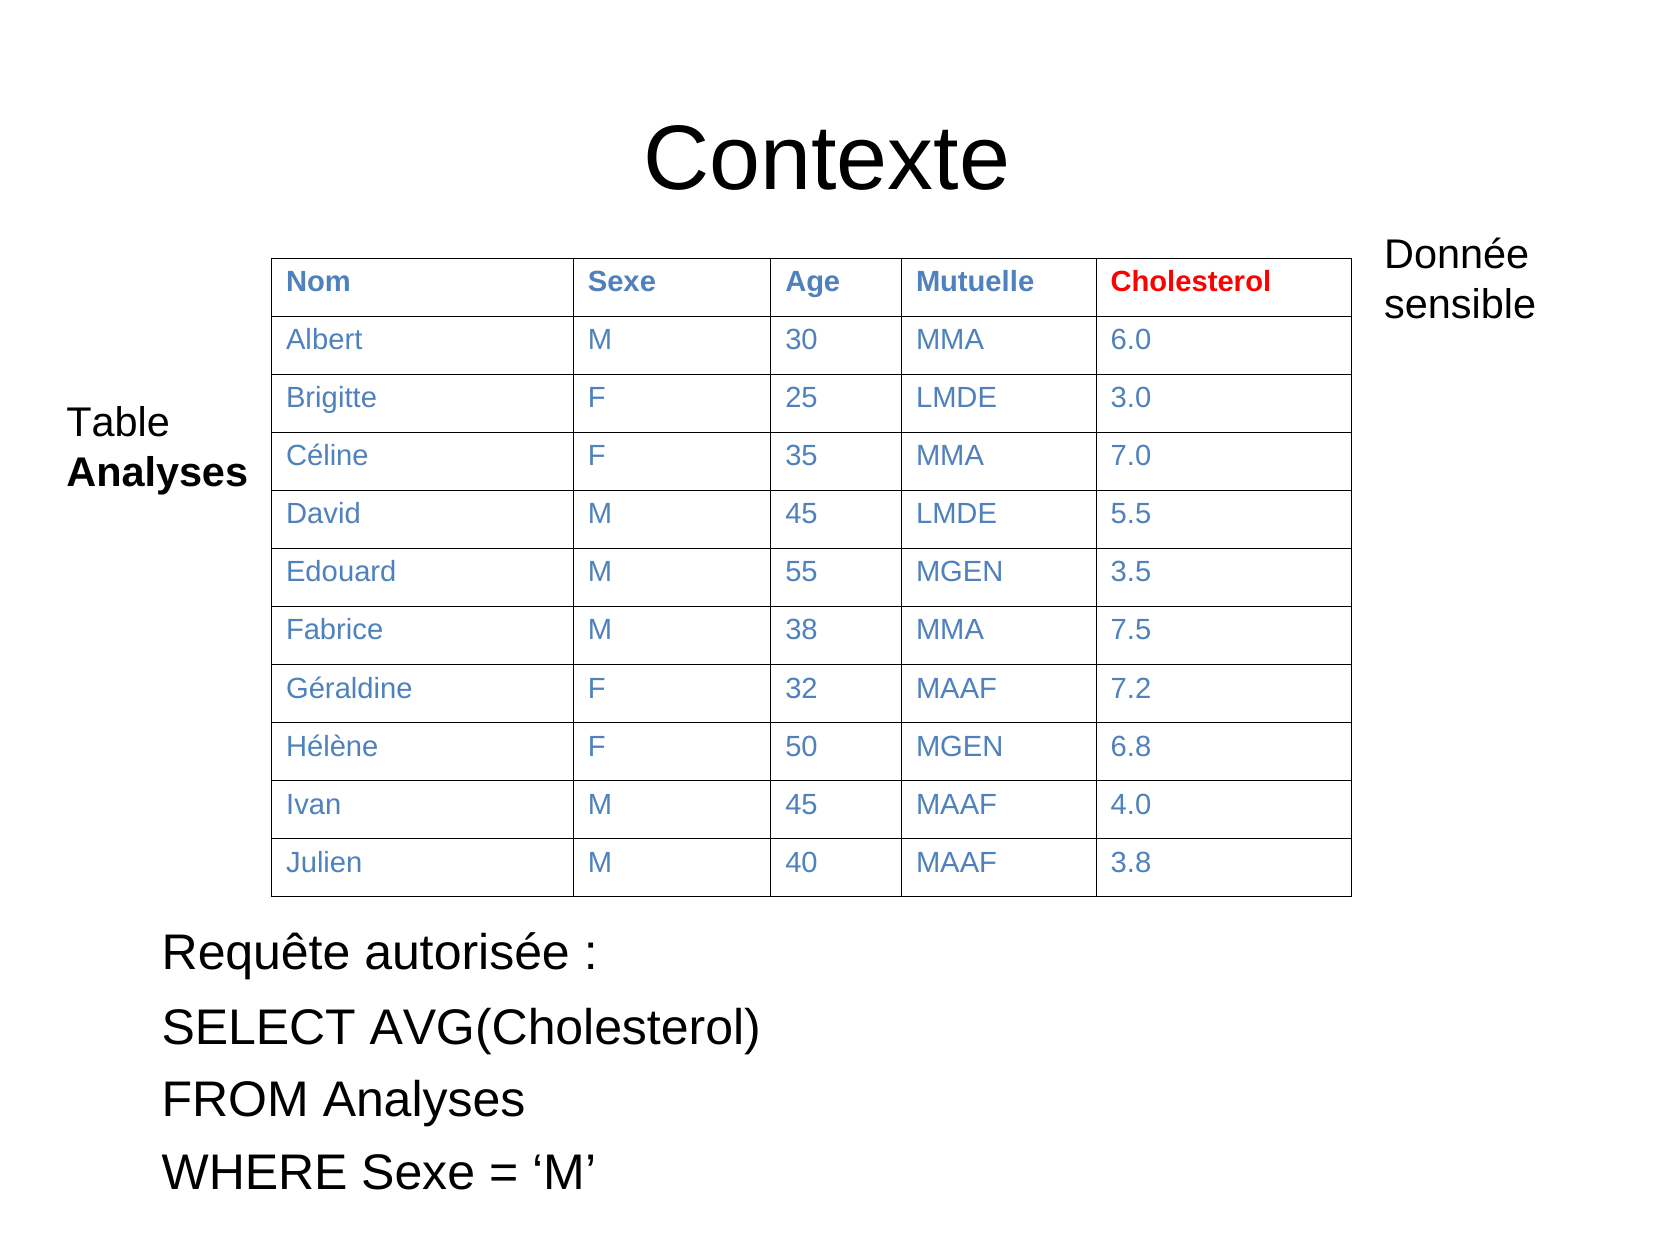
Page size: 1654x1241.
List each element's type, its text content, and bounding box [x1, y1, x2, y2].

table_header Sexe [574, 259, 770, 316]
table_cell 40 [771, 839, 901, 896]
text_box Table Analyses [51, 387, 264, 503]
table_cell F [574, 723, 770, 780]
table_cell MAAF [902, 781, 1096, 838]
table_cell MMA [902, 433, 1096, 490]
table_cell 5.5 [1097, 491, 1351, 548]
table_cell 50 [771, 723, 901, 780]
table_cell Fabrice [272, 607, 573, 664]
table_cell M [574, 317, 770, 374]
table_header Nom [272, 259, 573, 316]
table_header Cholesterol [1097, 259, 1351, 316]
table_cell 6.8 [1097, 723, 1351, 780]
table_cell Julien [272, 839, 573, 896]
table_cell Brigitte [272, 375, 573, 432]
table_cell F [574, 665, 770, 722]
table_cell David [272, 491, 573, 548]
table_cell M [574, 491, 770, 548]
table_cell Géraldine [272, 665, 573, 722]
table_cell MAAF [902, 839, 1096, 896]
text_box Requête autorisée : SELECT AVG(Cholesterol) FROM Analyses WHERE Sexe = ‘M’ [90, 904, 1589, 1176]
table_cell 4.0 [1097, 781, 1351, 838]
table_header Mutuelle [902, 259, 1096, 316]
table_cell MGEN [902, 549, 1096, 606]
table_cell 30 [771, 317, 901, 374]
table_cell 3.0 [1097, 375, 1351, 432]
table_cell M [574, 549, 770, 606]
table_cell M [574, 839, 770, 896]
table_cell Ivan [272, 781, 573, 838]
table_cell MAAF [902, 665, 1096, 722]
table_cell 55 [771, 549, 901, 606]
table_cell 45 [771, 491, 901, 548]
table_cell MMA [902, 317, 1096, 374]
table_cell Céline [272, 433, 573, 490]
table_cell F [574, 375, 770, 432]
table_cell 25 [771, 375, 901, 432]
table_cell M [574, 607, 770, 664]
table_cell 32 [771, 665, 901, 722]
table_cell Edouard [272, 549, 573, 606]
table_cell MGEN [902, 723, 1096, 780]
text_box Donnée sensible [1369, 219, 1556, 335]
table_cell LMDE [902, 491, 1096, 548]
table_header Age [771, 259, 901, 316]
table_cell 7.5 [1097, 607, 1351, 664]
table_cell MMA [902, 607, 1096, 664]
table_cell 35 [771, 433, 901, 490]
table_cell Hélène [272, 723, 573, 780]
table_cell 3.8 [1097, 839, 1351, 896]
table_cell 7.0 [1097, 433, 1351, 490]
table_cell M [574, 781, 770, 838]
table_cell F [574, 433, 770, 490]
table_cell LMDE [902, 375, 1096, 432]
table_cell 7.2 [1097, 665, 1351, 722]
text_box Contexte [82, 49, 1571, 257]
table_cell Albert [272, 317, 573, 374]
table_cell 6.0 [1097, 317, 1351, 374]
table_cell 45 [771, 781, 901, 838]
table_cell 38 [771, 607, 901, 664]
table_cell 3.5 [1097, 549, 1351, 606]
